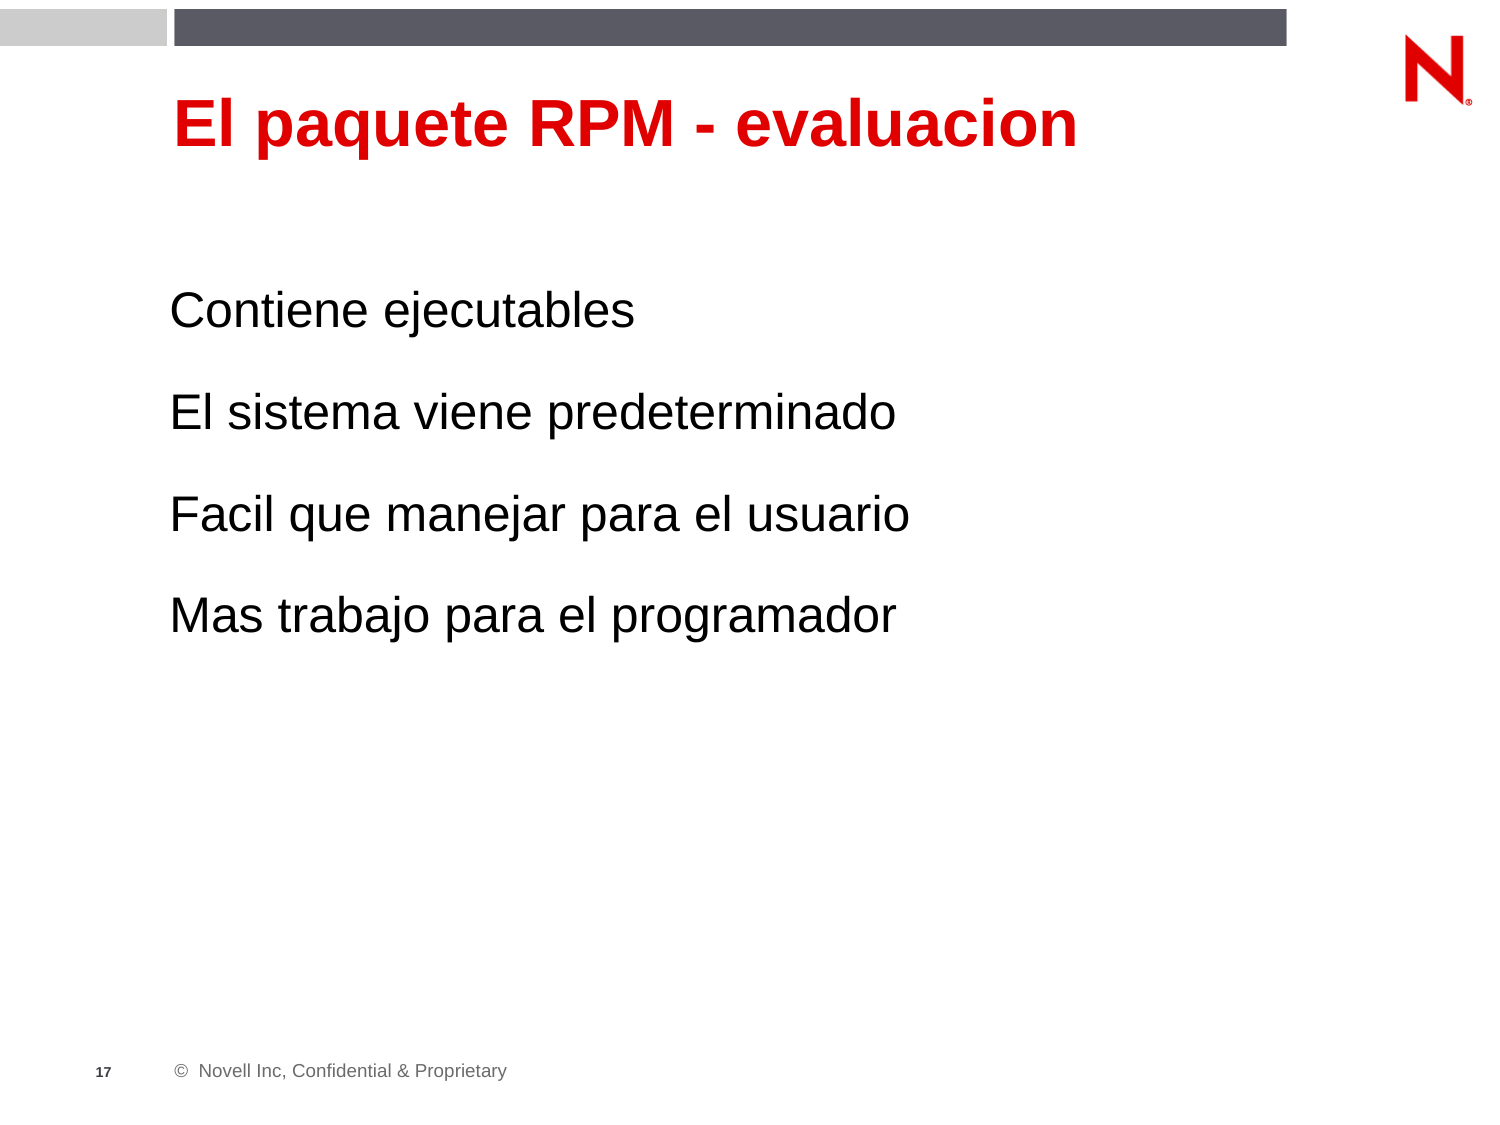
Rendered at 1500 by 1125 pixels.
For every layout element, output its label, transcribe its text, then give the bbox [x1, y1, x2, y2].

list Contiene ejecutables El sistema viene predeterminado Facil que manejar para el usuario Mas trabajo para el programador [169, 254, 1410, 986]
title El paquete RPM - evaluacion [173, 41, 1395, 205]
picture [1403, 32, 1473, 107]
